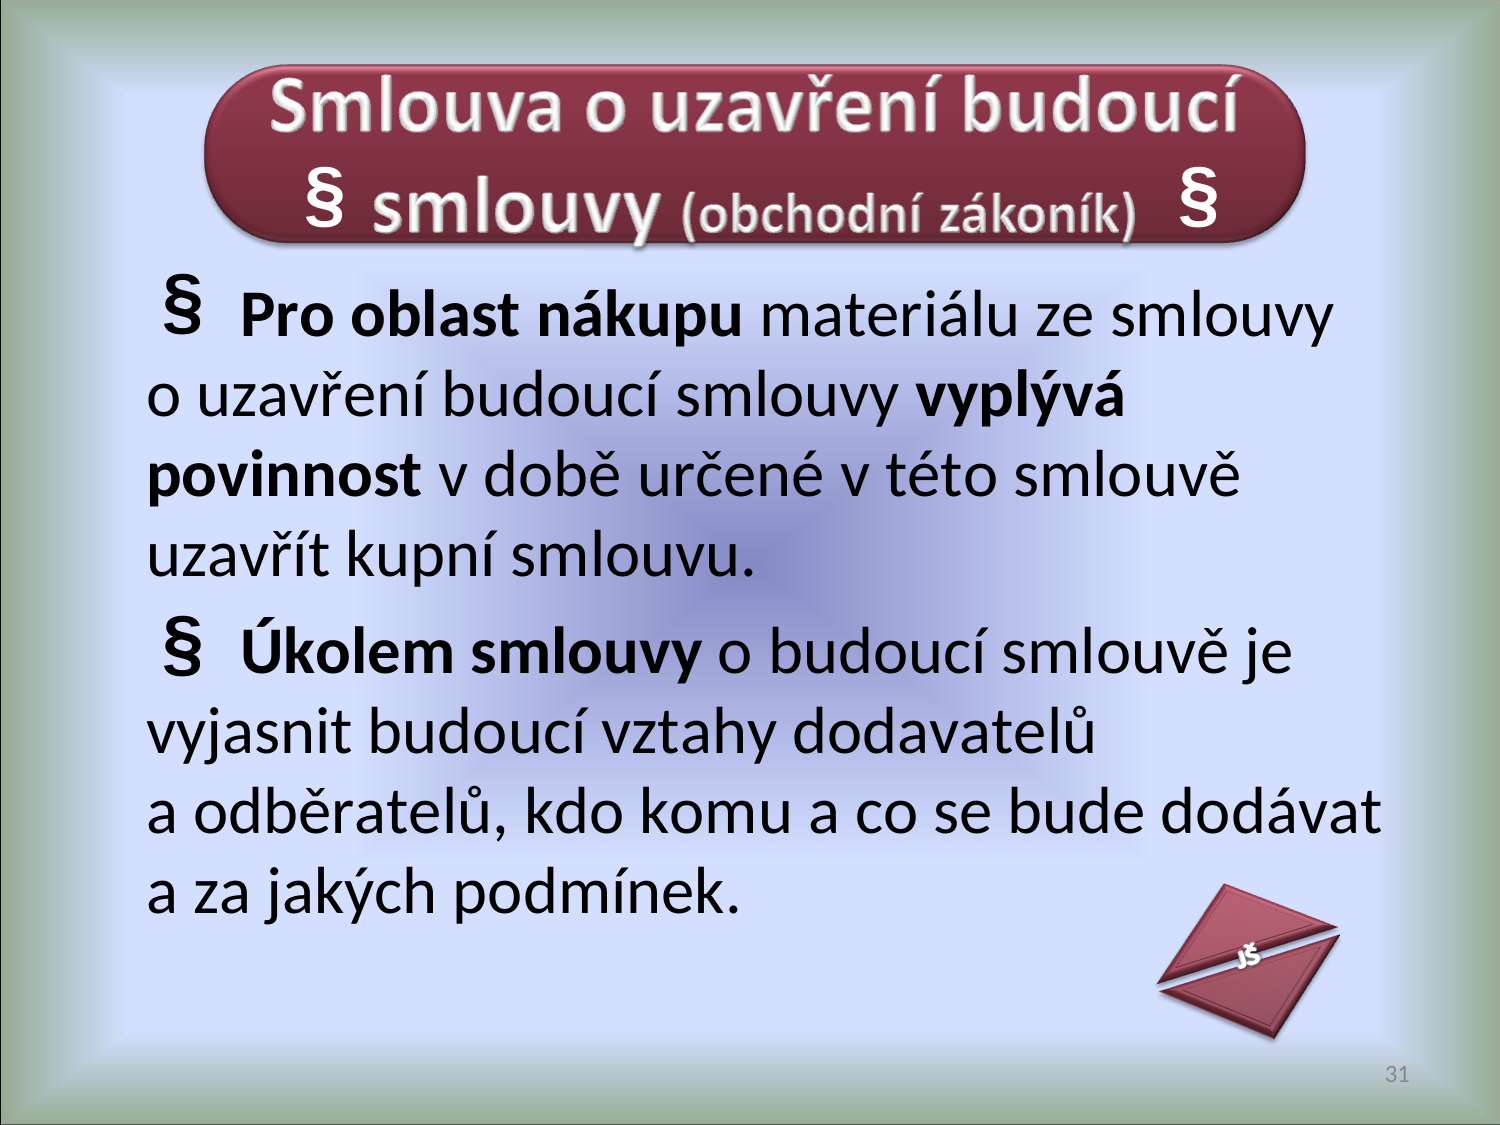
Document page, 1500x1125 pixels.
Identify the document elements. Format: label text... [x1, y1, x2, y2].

text_box <číslo> [1074, 1042, 1426, 1103]
text_box § [289, 137, 362, 243]
text_box § [147, 243, 243, 349]
picture [0, 0, 1500, 1125]
text_box § [148, 586, 220, 692]
list Pro oblast nákupu materiálu ze smlouvy o uzavření budoucí smlouvy vyplývá povinnost v době určené v této smlouvě uzavřít kupní smlouvu. Úkolem smlouvy o budoucí smlouvě je vyjasnit budoucí vztahy dodavatelů a odběratelů, kdo komu a co se bude dodávat a za jakých podmínek. [75, 262, 1426, 1031]
text_box § [1163, 137, 1236, 243]
